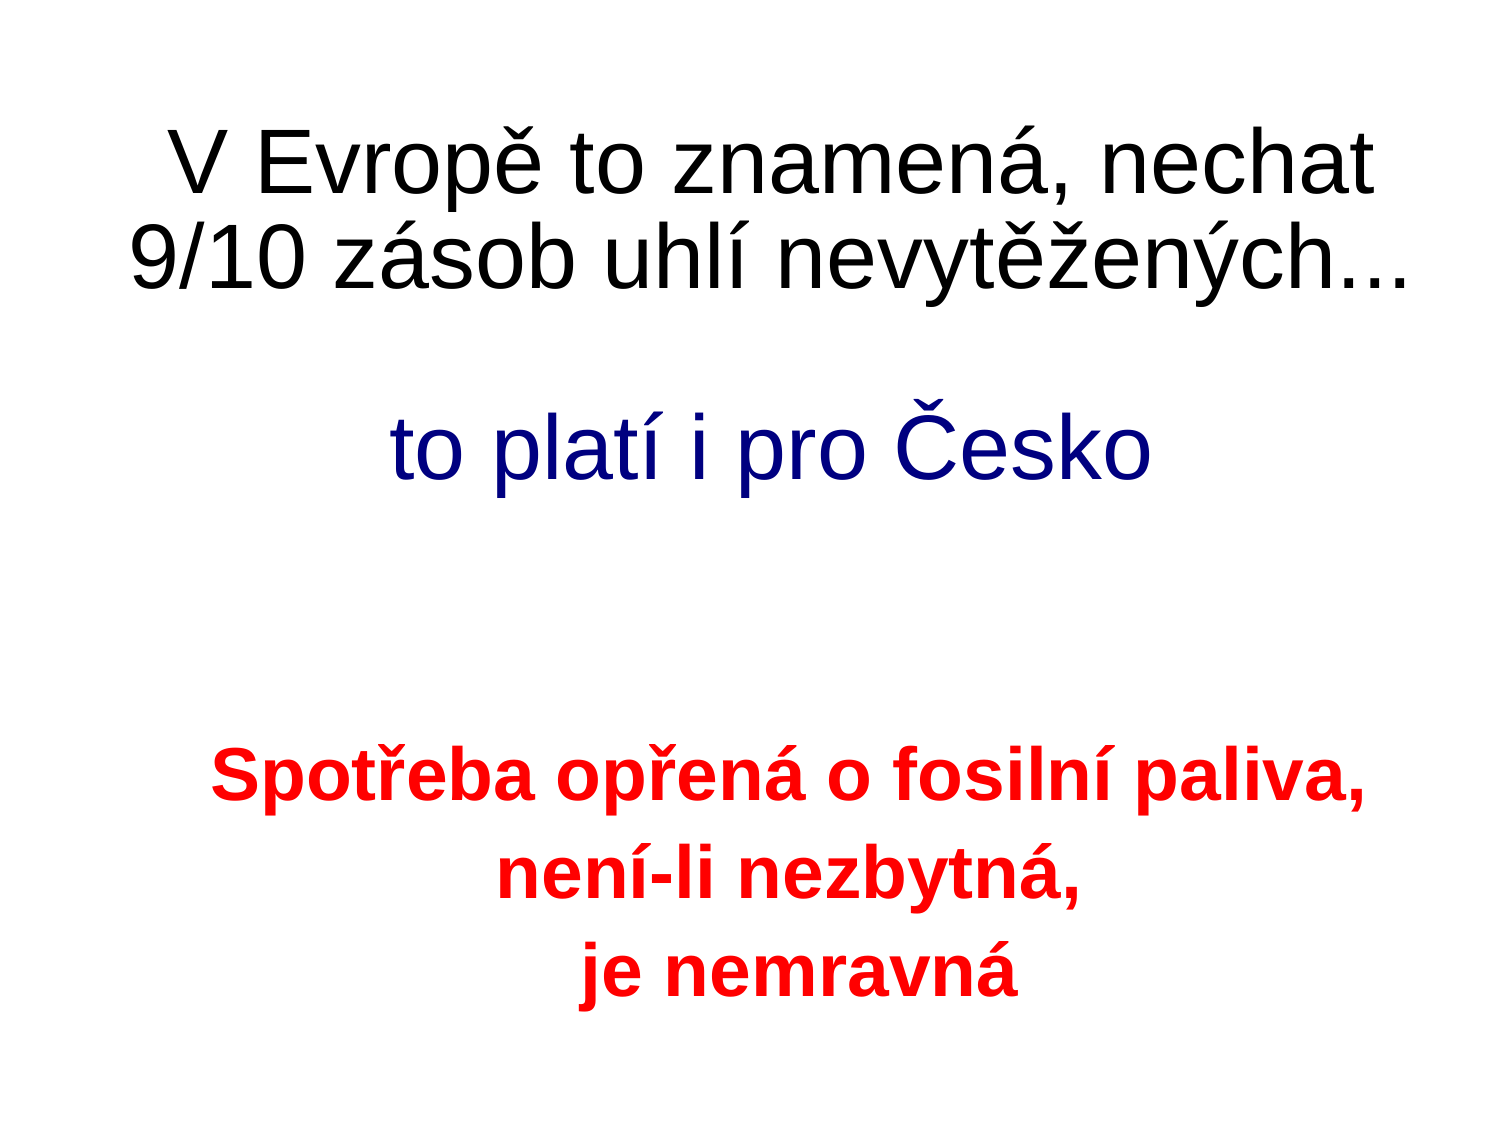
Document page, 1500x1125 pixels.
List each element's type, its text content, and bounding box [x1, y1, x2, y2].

title V Evropě to znamená, nechat 9/10 zásob uhlí nevytěžených... to platí i pro Česko [97, 113, 1447, 502]
text_box Spotřeba opřená o fosilní paliva, není-li nezbytná, je nemravná [29, 738, 1500, 1018]
